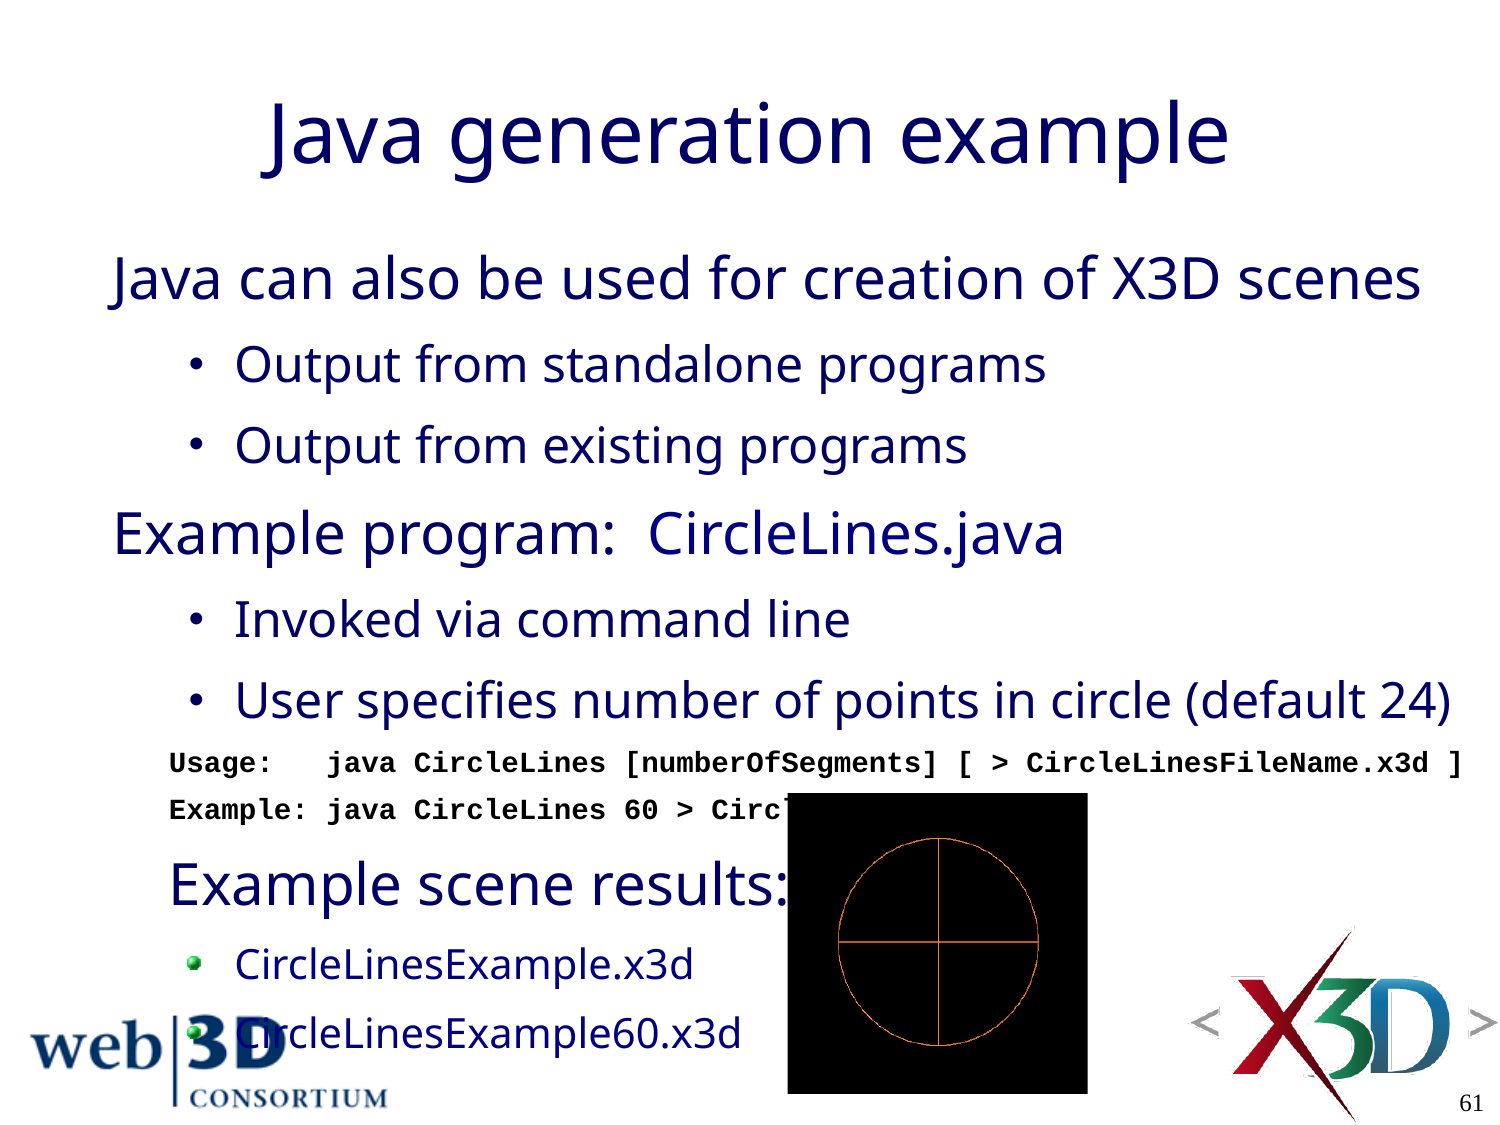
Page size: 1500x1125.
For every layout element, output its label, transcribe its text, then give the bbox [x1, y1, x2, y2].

title Java generation example [112, 44, 1388, 218]
picture [12, 998, 413, 1118]
picture [1187, 990, 1500, 1125]
list Java can also be used for creation of X3D scenes Output from standalone programs Output from existing programs Example program: CircleLines.java Invoked via command line User specifies number of points in circle (default 24) Usage: java CircleLines [numberOfSegments] [ > CircleLinesFileName.x3d ] Example: java CircleLines 60 > CircleLines60.x3d Example scene results: CircleLinesExample.x3d CircleLinesExample60.x3d [112, 237, 1500, 990]
picture [406, 1038, 413, 1045]
picture [787, 793, 1088, 1094]
picture [406, 1028, 413, 1035]
